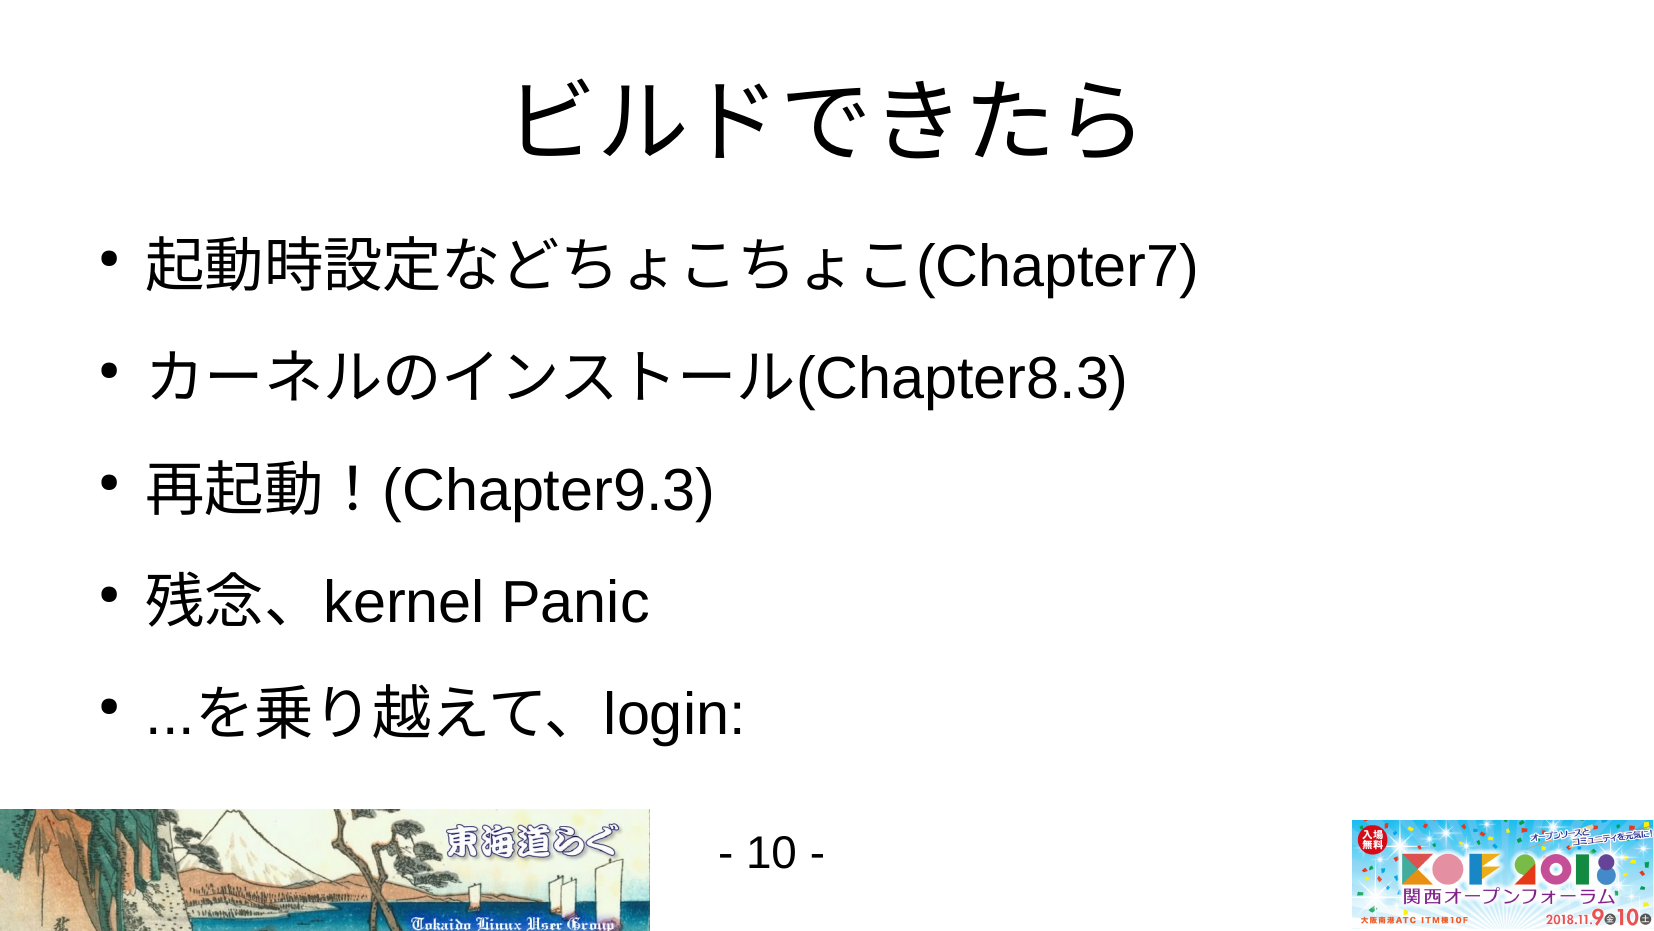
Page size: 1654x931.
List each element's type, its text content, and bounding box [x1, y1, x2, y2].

picture [1352, 820, 1654, 930]
picture [0, 809, 650, 931]
list 起動時設定などちょこちょこ(Chapter7) カーネルのインストール(Chapter8.3) 再起動！(Chapter9.3) 残念、kernel Panic ...を乗り越えて、login: [82, 217, 1571, 758]
text_box - <番号> - [733, 819, 968, 898]
title ビルドできたら [82, 37, 1571, 193]
